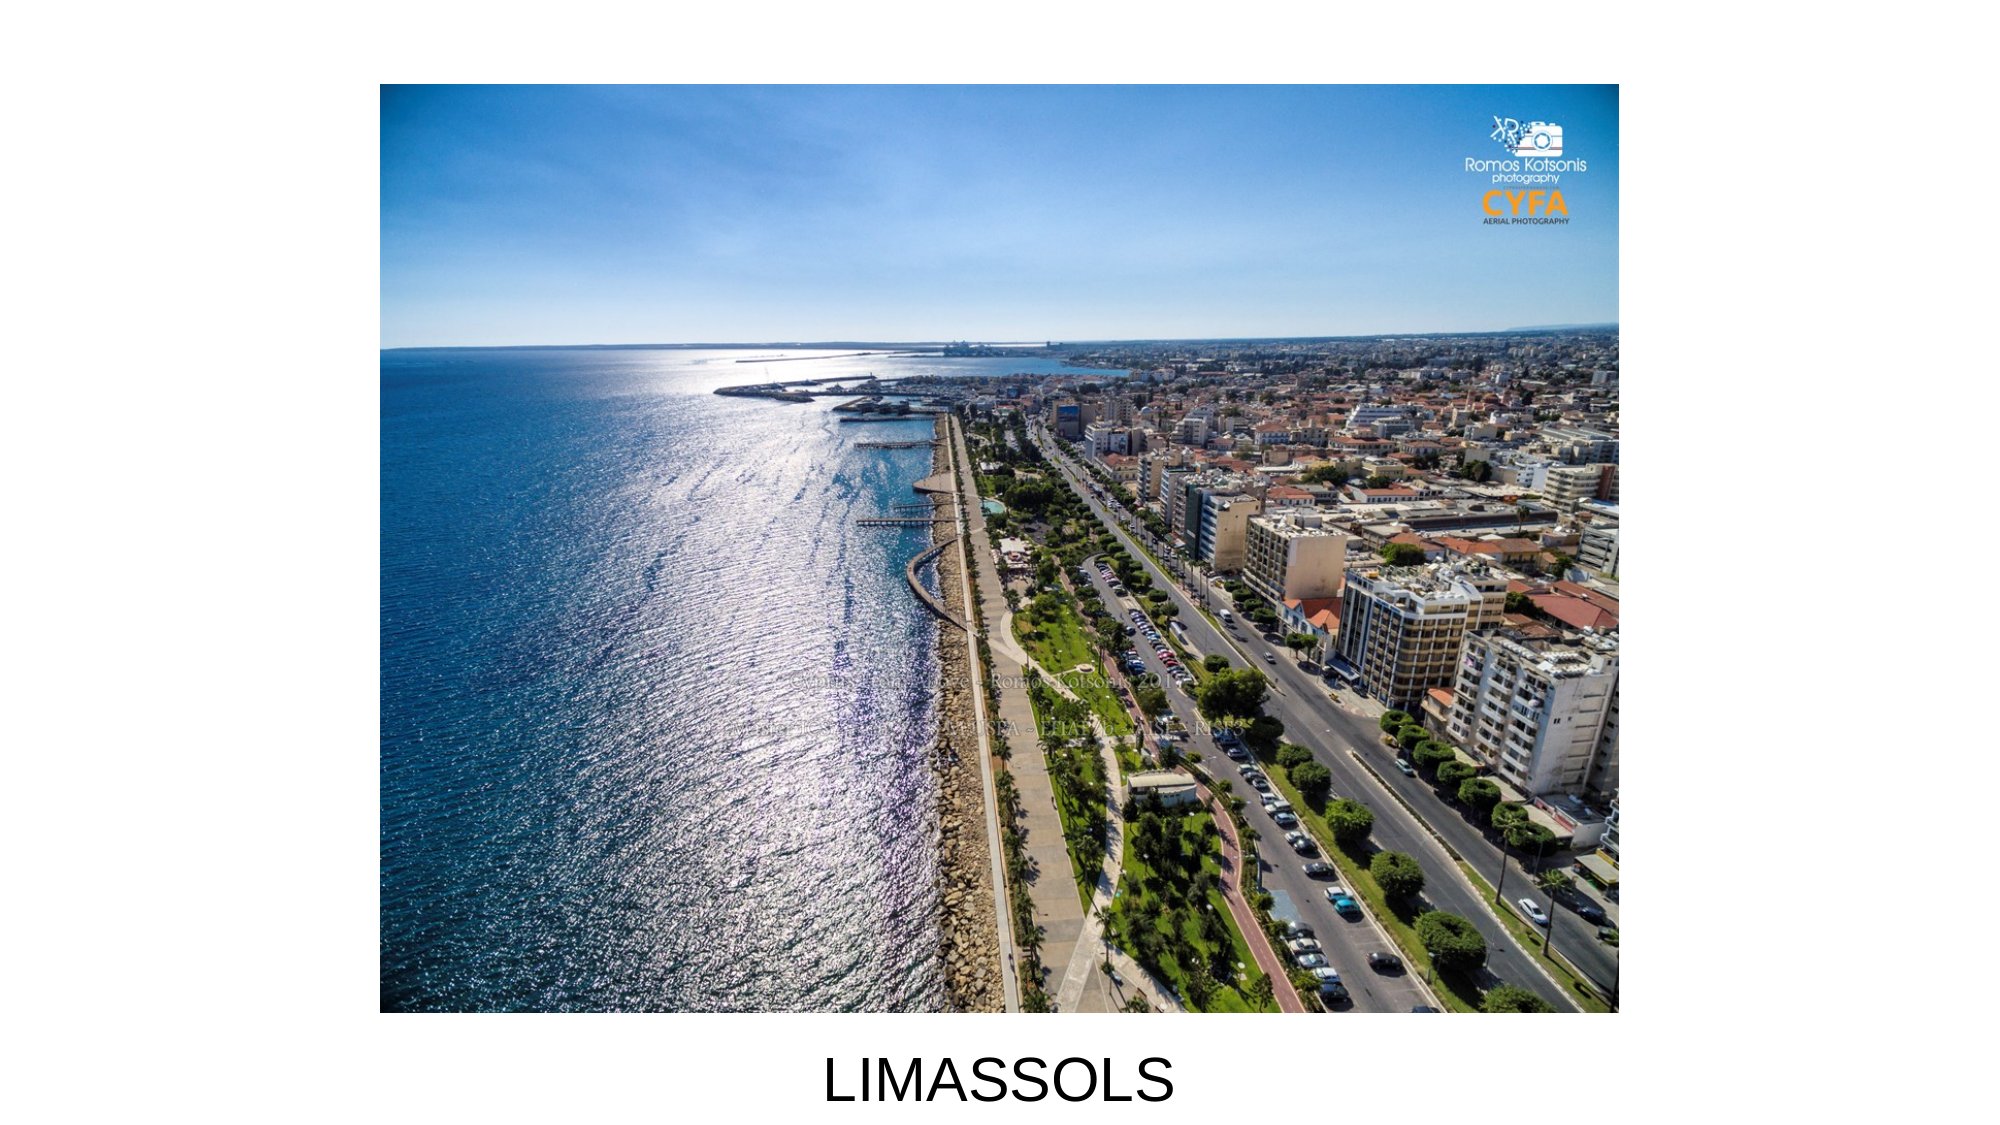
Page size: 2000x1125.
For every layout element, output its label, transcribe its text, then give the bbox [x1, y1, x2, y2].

text_box LIMASSOLS [604, 1023, 1395, 1125]
picture [380, 84, 1619, 1013]
